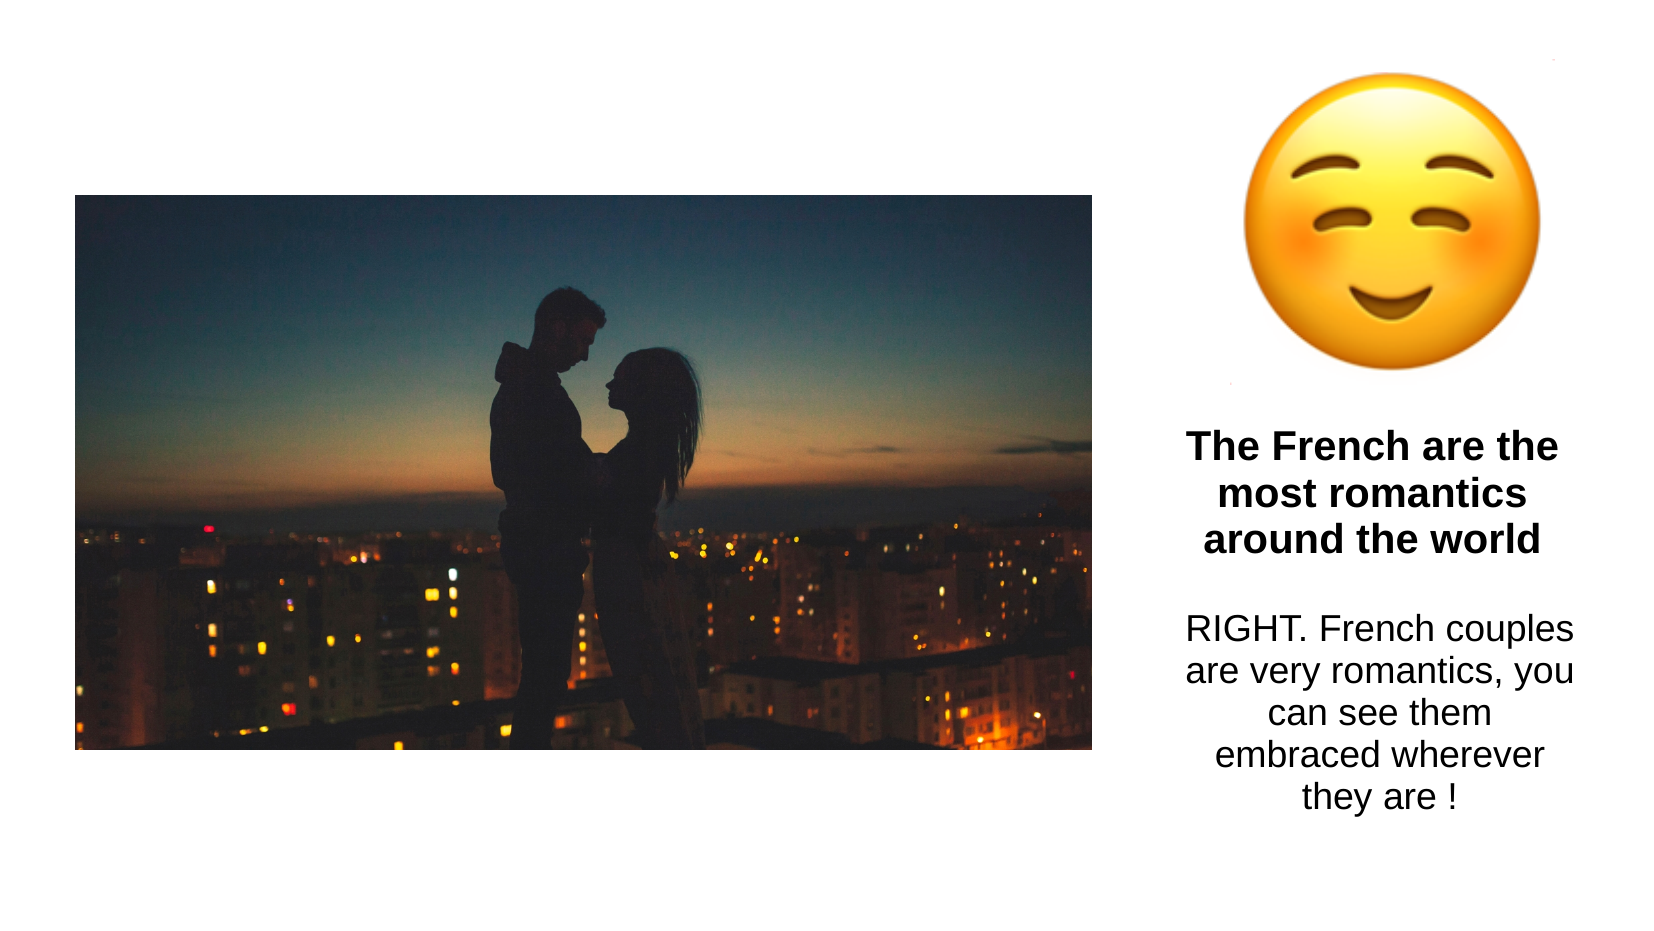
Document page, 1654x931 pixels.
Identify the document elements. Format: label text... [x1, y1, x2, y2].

picture [75, 195, 1092, 751]
text_box RIGHT. French couples are very romantics, you can see them embraced wherever they are ! [1170, 600, 1591, 825]
picture [1230, 59, 1555, 385]
text_box The French are the most romantics around the world [1170, 415, 1576, 571]
